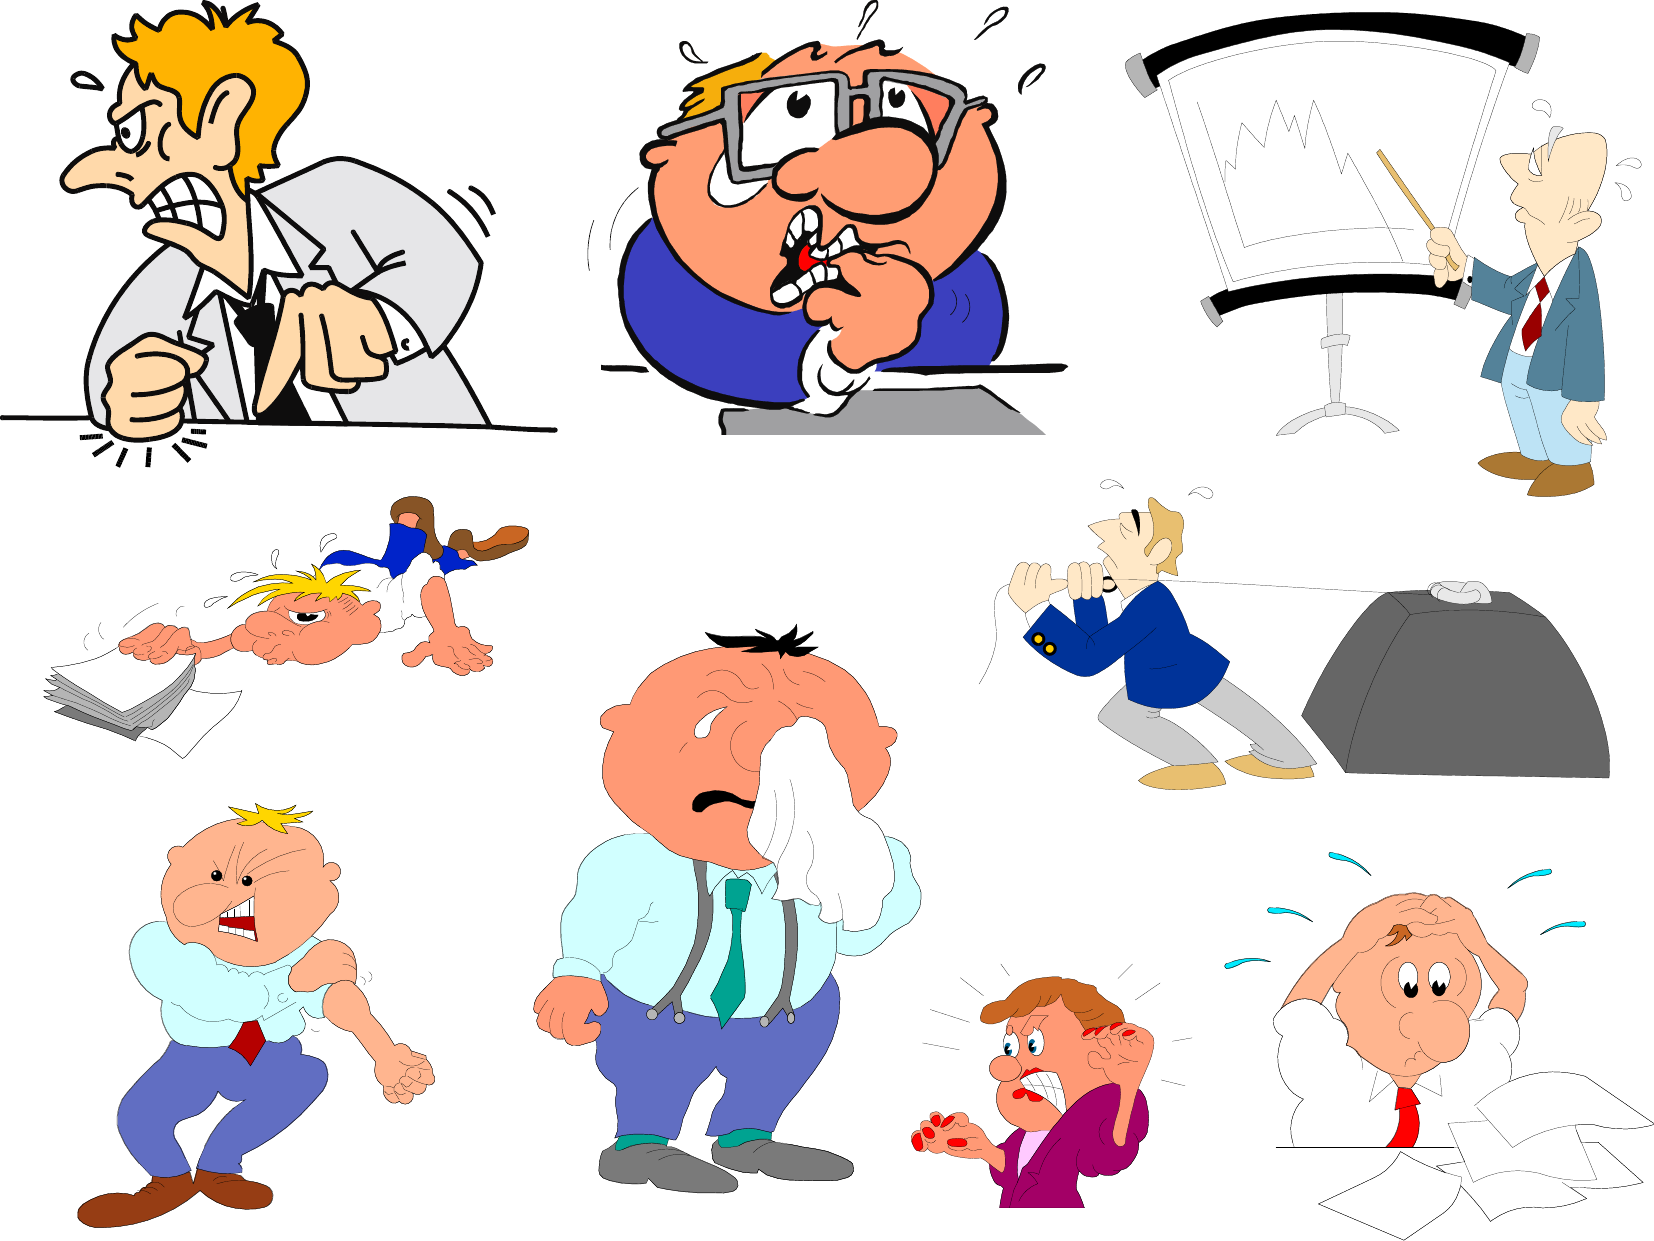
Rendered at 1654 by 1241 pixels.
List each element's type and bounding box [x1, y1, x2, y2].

picture [77, 803, 436, 1228]
picture [1224, 852, 1654, 1241]
picture [587, 0, 1069, 435]
picture [978, 12, 1642, 790]
picture [43, 496, 529, 759]
picture [533, 623, 1193, 1208]
picture [0, 0, 558, 468]
